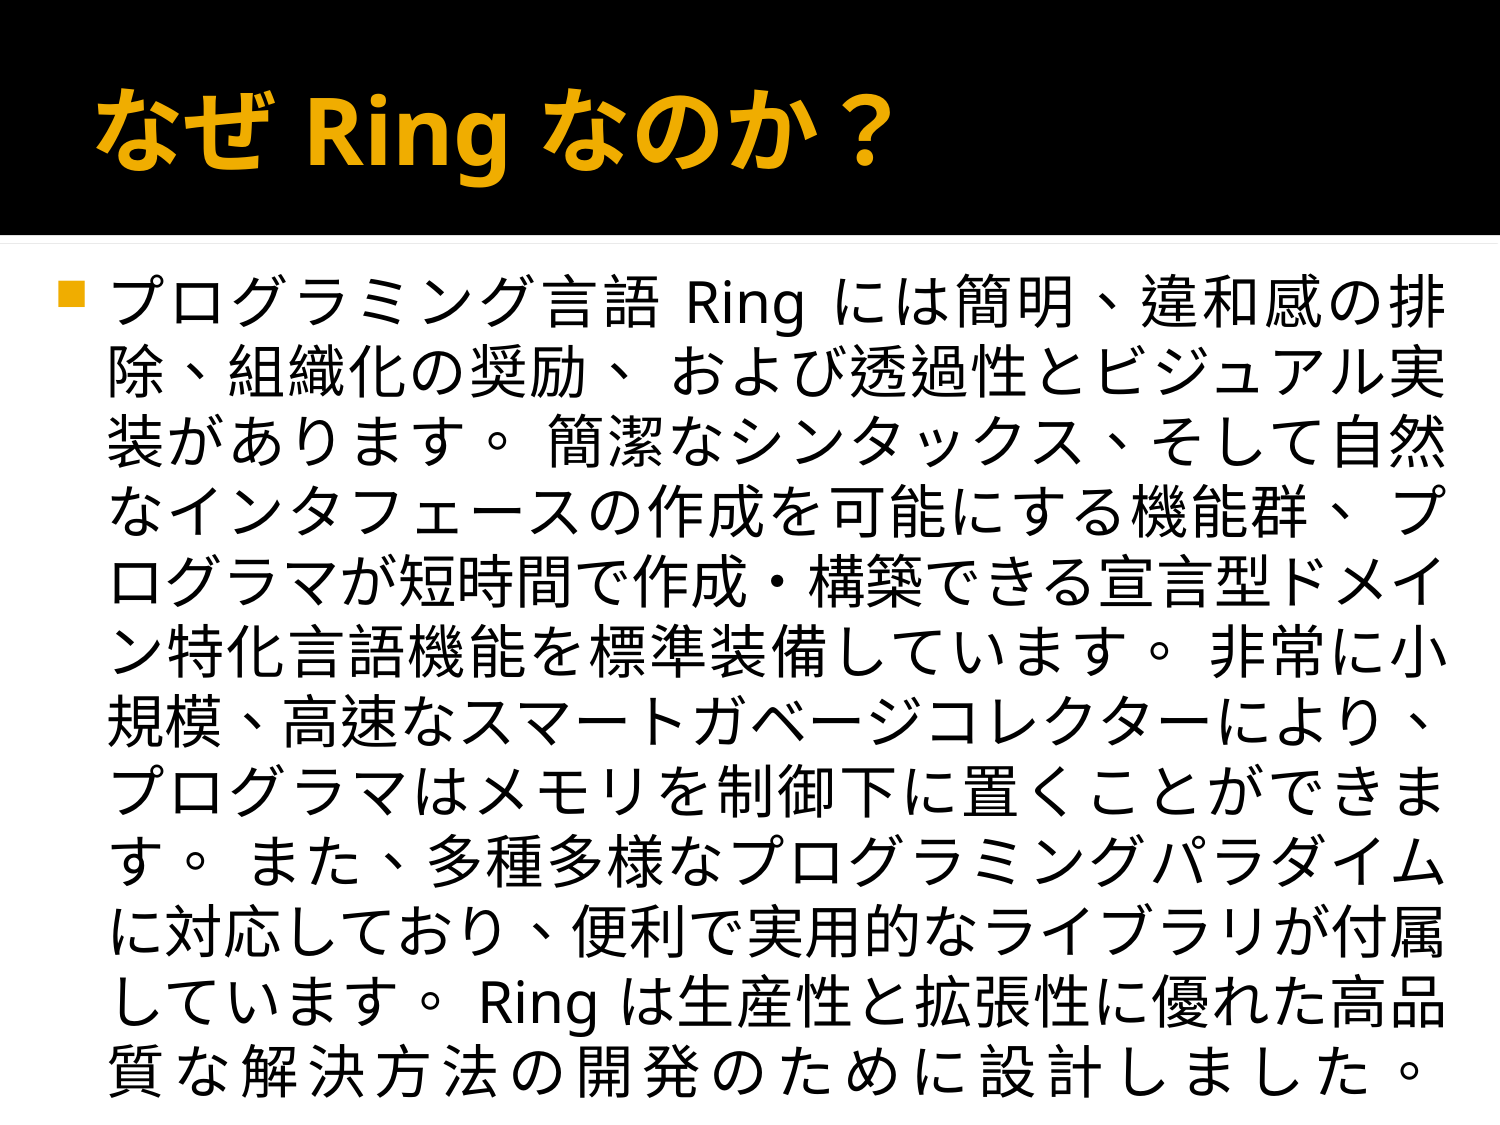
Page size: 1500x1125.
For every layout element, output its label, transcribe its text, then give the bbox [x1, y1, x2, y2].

list プログラミング言語 Ring には簡明、違和感の排除、組織化の奨励、 および透過性とビジュアル実装があります。 簡潔なシンタックス、そして自然なインタフェースの作成を可能にする機能群、 プログラマが短時間で作成・構築できる宣言型ドメイン特化言語機能を標準装備しています。 非常に小規模、高速なスマートガベージコレクターにより、 プログラマはメモリを制御下に置くことができます。 また、多種多様なプログラミングパラダイムに対応しており、便利で実用的なライブラリが付属しています。 Ring は生産性と拡張性に優れた高品質な解決方法の開発のために設計しました。 [24, 249, 1463, 1050]
title なぜ Ring なのか？ [75, 25, 1425, 231]
